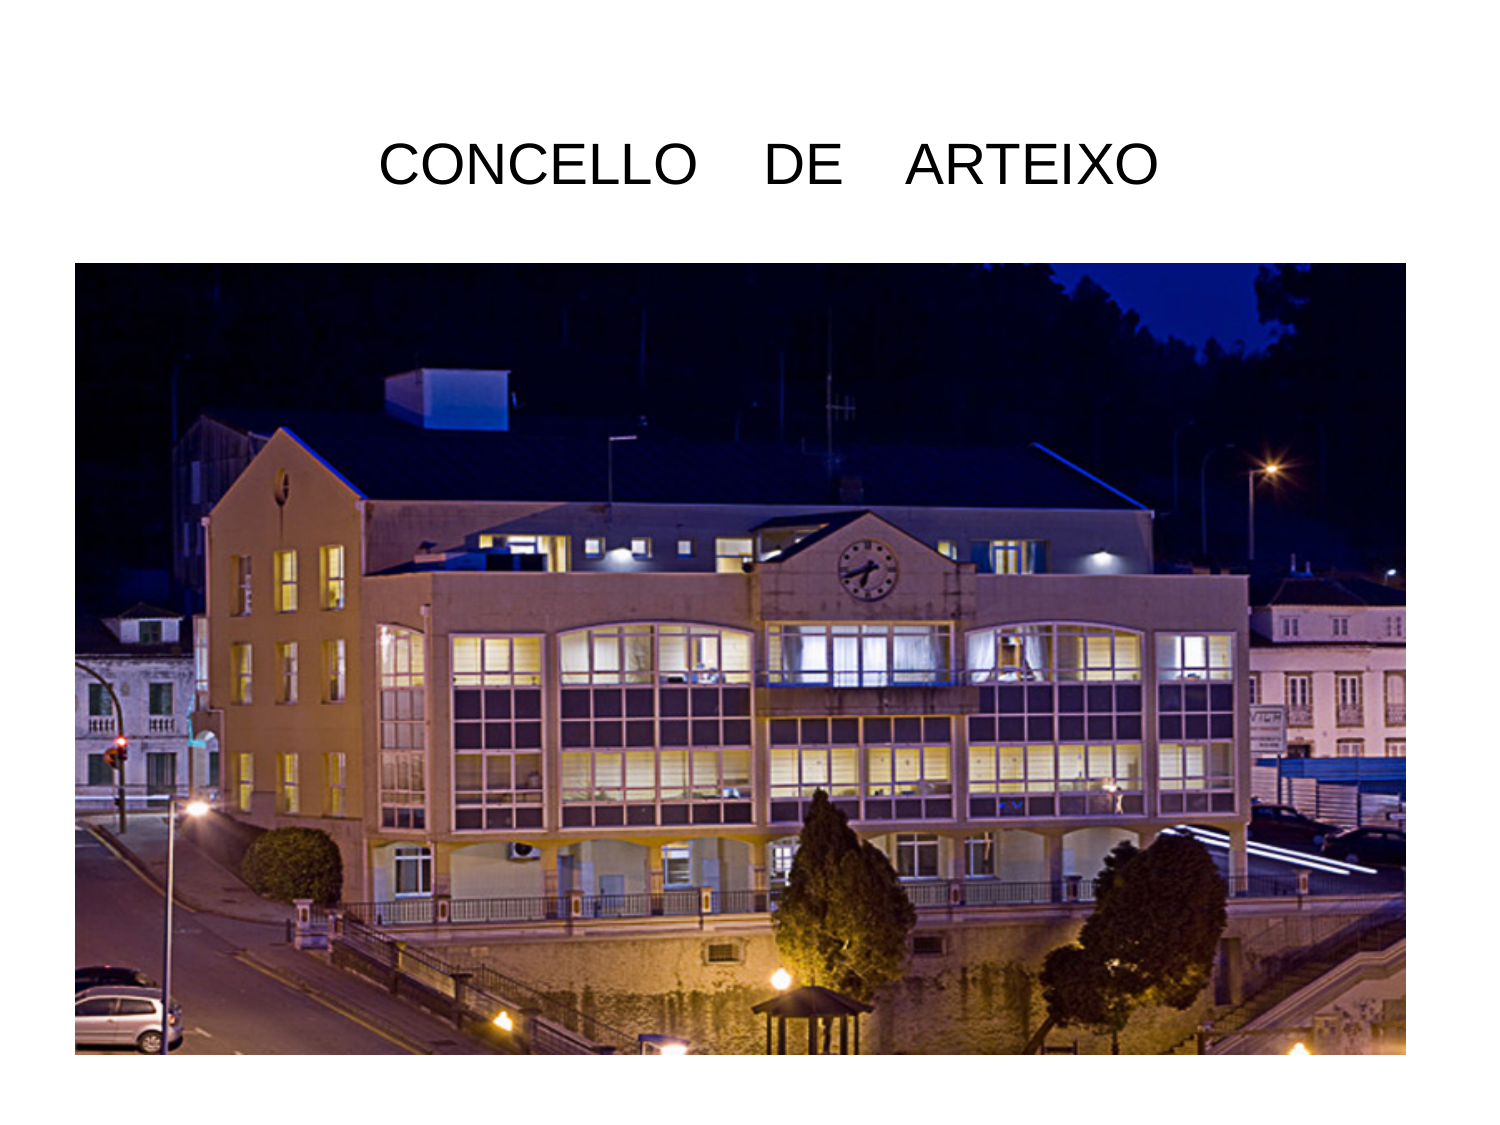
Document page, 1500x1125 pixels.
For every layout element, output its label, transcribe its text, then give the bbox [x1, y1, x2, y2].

picture [75, 263, 1406, 1055]
title CONCELLO DE ARTEIXO [94, 70, 1445, 259]
